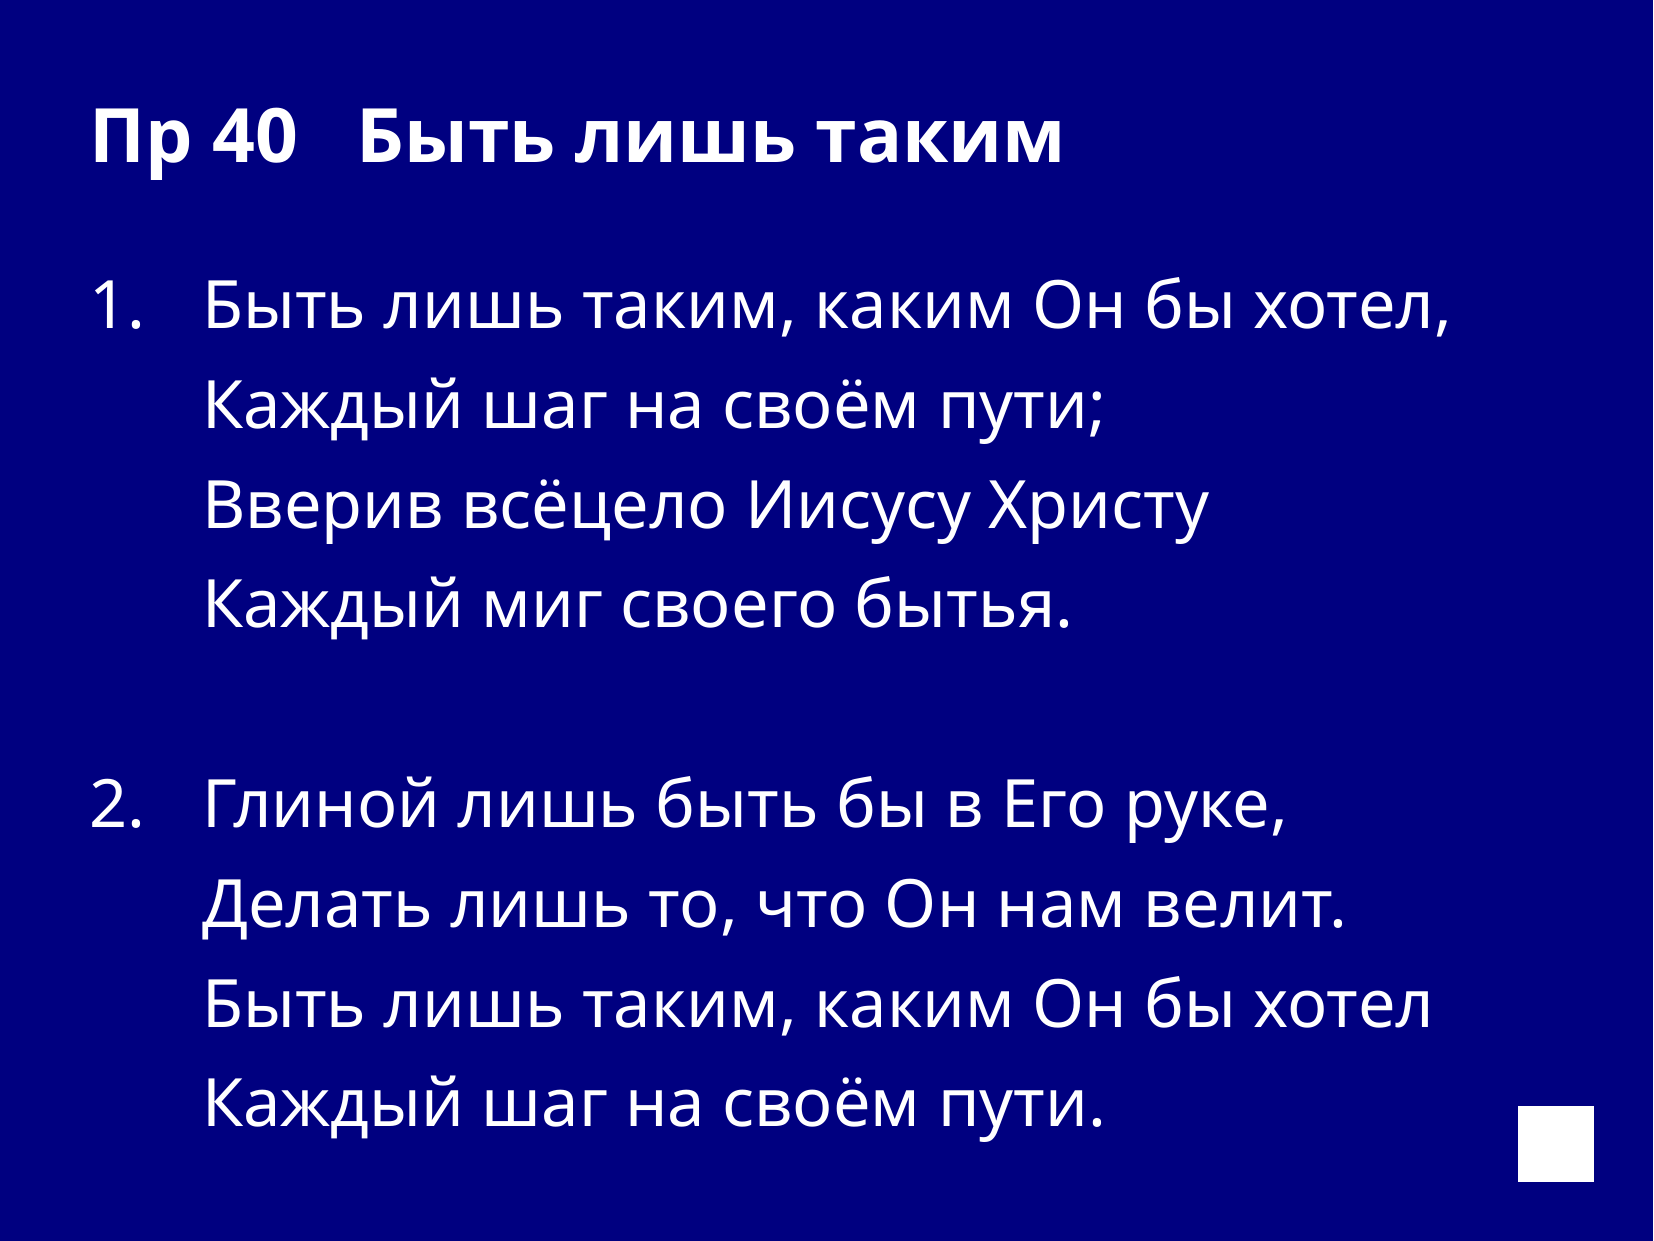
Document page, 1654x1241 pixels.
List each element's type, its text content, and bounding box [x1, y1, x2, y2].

text_box [1518, 1106, 1594, 1182]
text_box Пр 40 Быть лишь таким [75, 75, 1576, 188]
text_box 1. Быть лишь таким, каким Он бы хотел, Каждый шаг на своём пути; Вверив всёцело Иисусу Христу Каждый миг своего бытья. 2. Глиной лишь быть бы в Его руке, Делать лишь то, что Он нам велит. Быть лишь таким, каким Он бы хотел Каждый шаг на своём пути. [75, 188, 1576, 1163]
